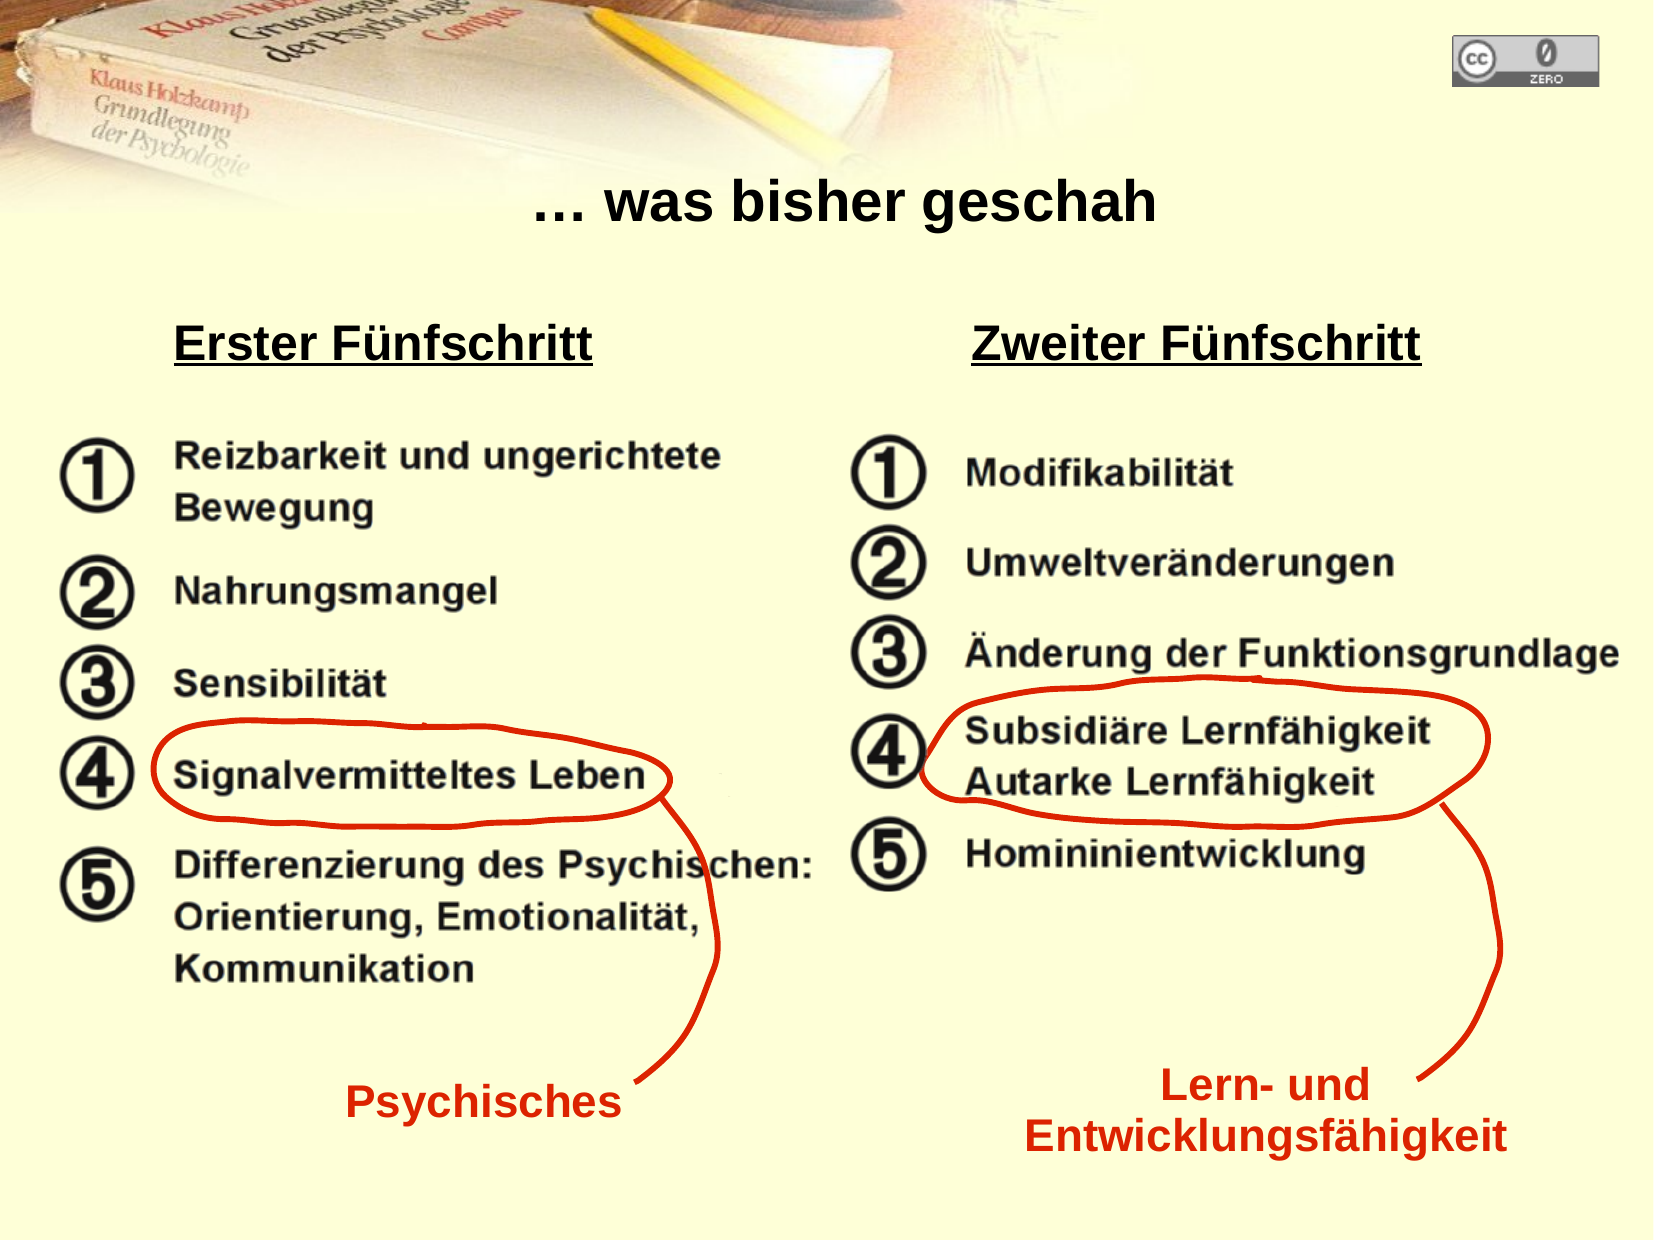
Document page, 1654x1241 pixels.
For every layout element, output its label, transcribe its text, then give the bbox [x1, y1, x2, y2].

text_box Erster Fünfschritt [158, 307, 609, 378]
text_box Lern- und Entwicklungsfähigkeit [1009, 1051, 1524, 1169]
picture [157, 724, 667, 823]
picture [0, 0, 1156, 213]
picture [850, 433, 1619, 892]
title … was bisher geschah [82, 124, 1607, 278]
picture [1452, 35, 1600, 87]
text_box Zweiter Fünfschritt [956, 307, 1437, 378]
picture [47, 429, 815, 996]
text_box Psychisches [330, 1068, 639, 1135]
